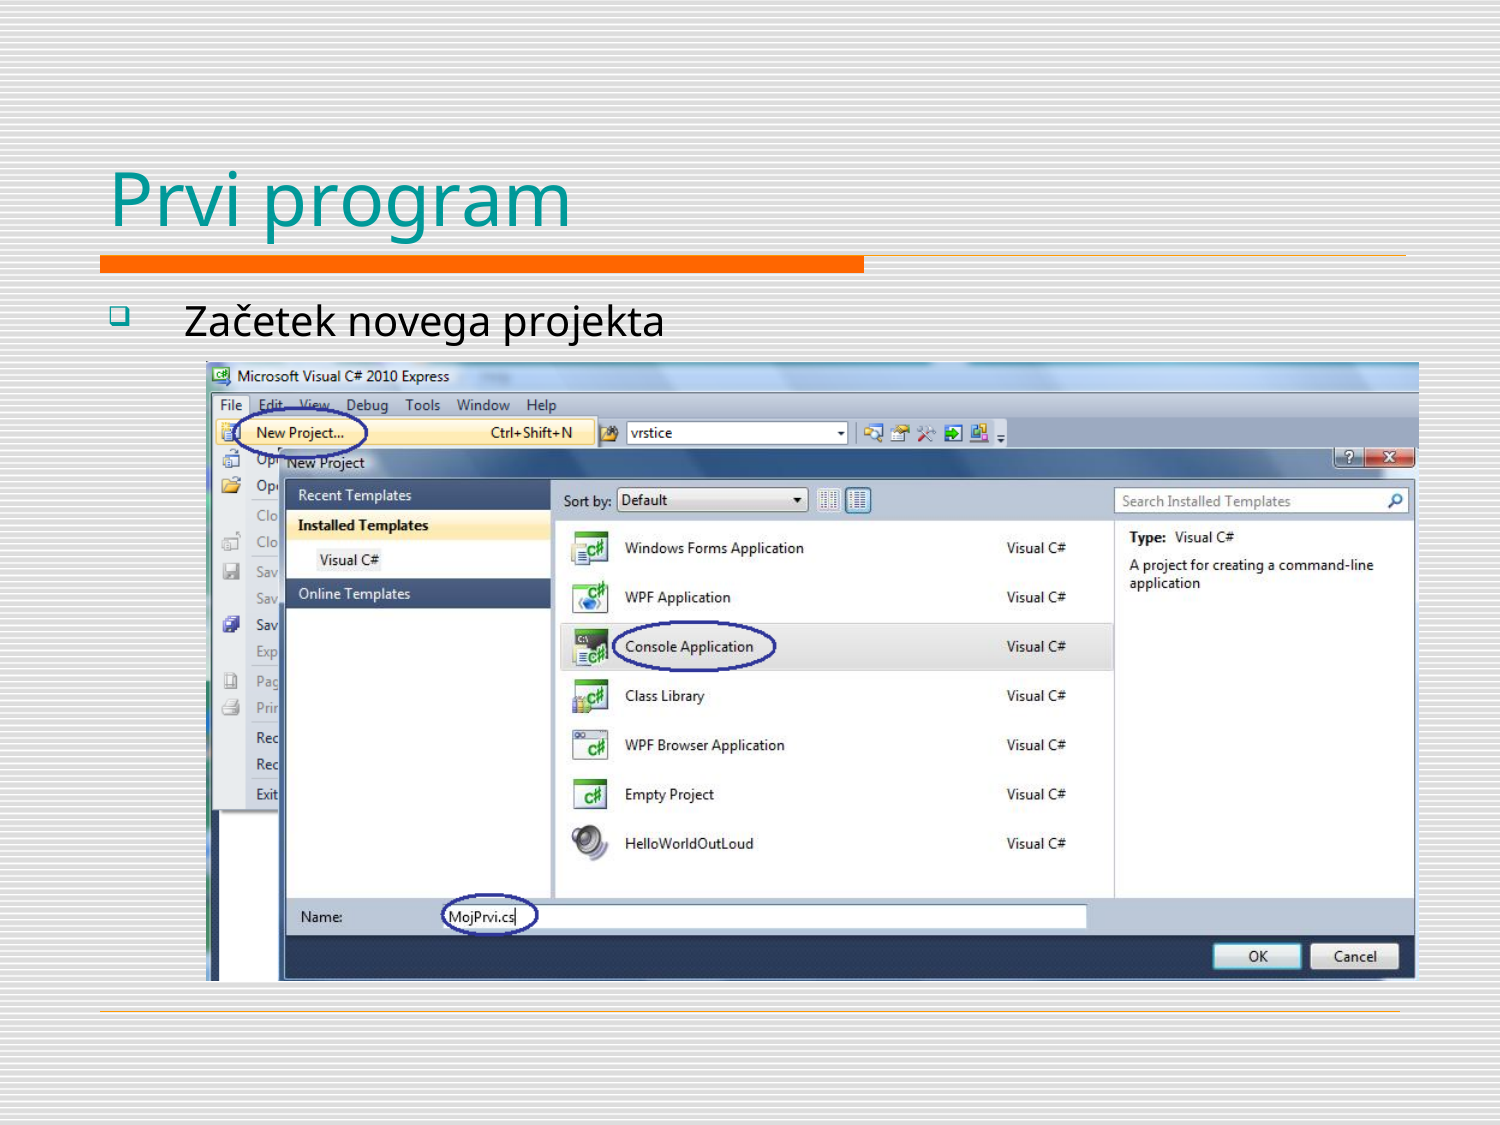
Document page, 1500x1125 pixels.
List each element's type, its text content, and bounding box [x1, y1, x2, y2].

title Prvi program [94, 49, 1407, 250]
picture [0, 0, 1500, 1125]
list Začetek novega projekta [92, 287, 1406, 988]
